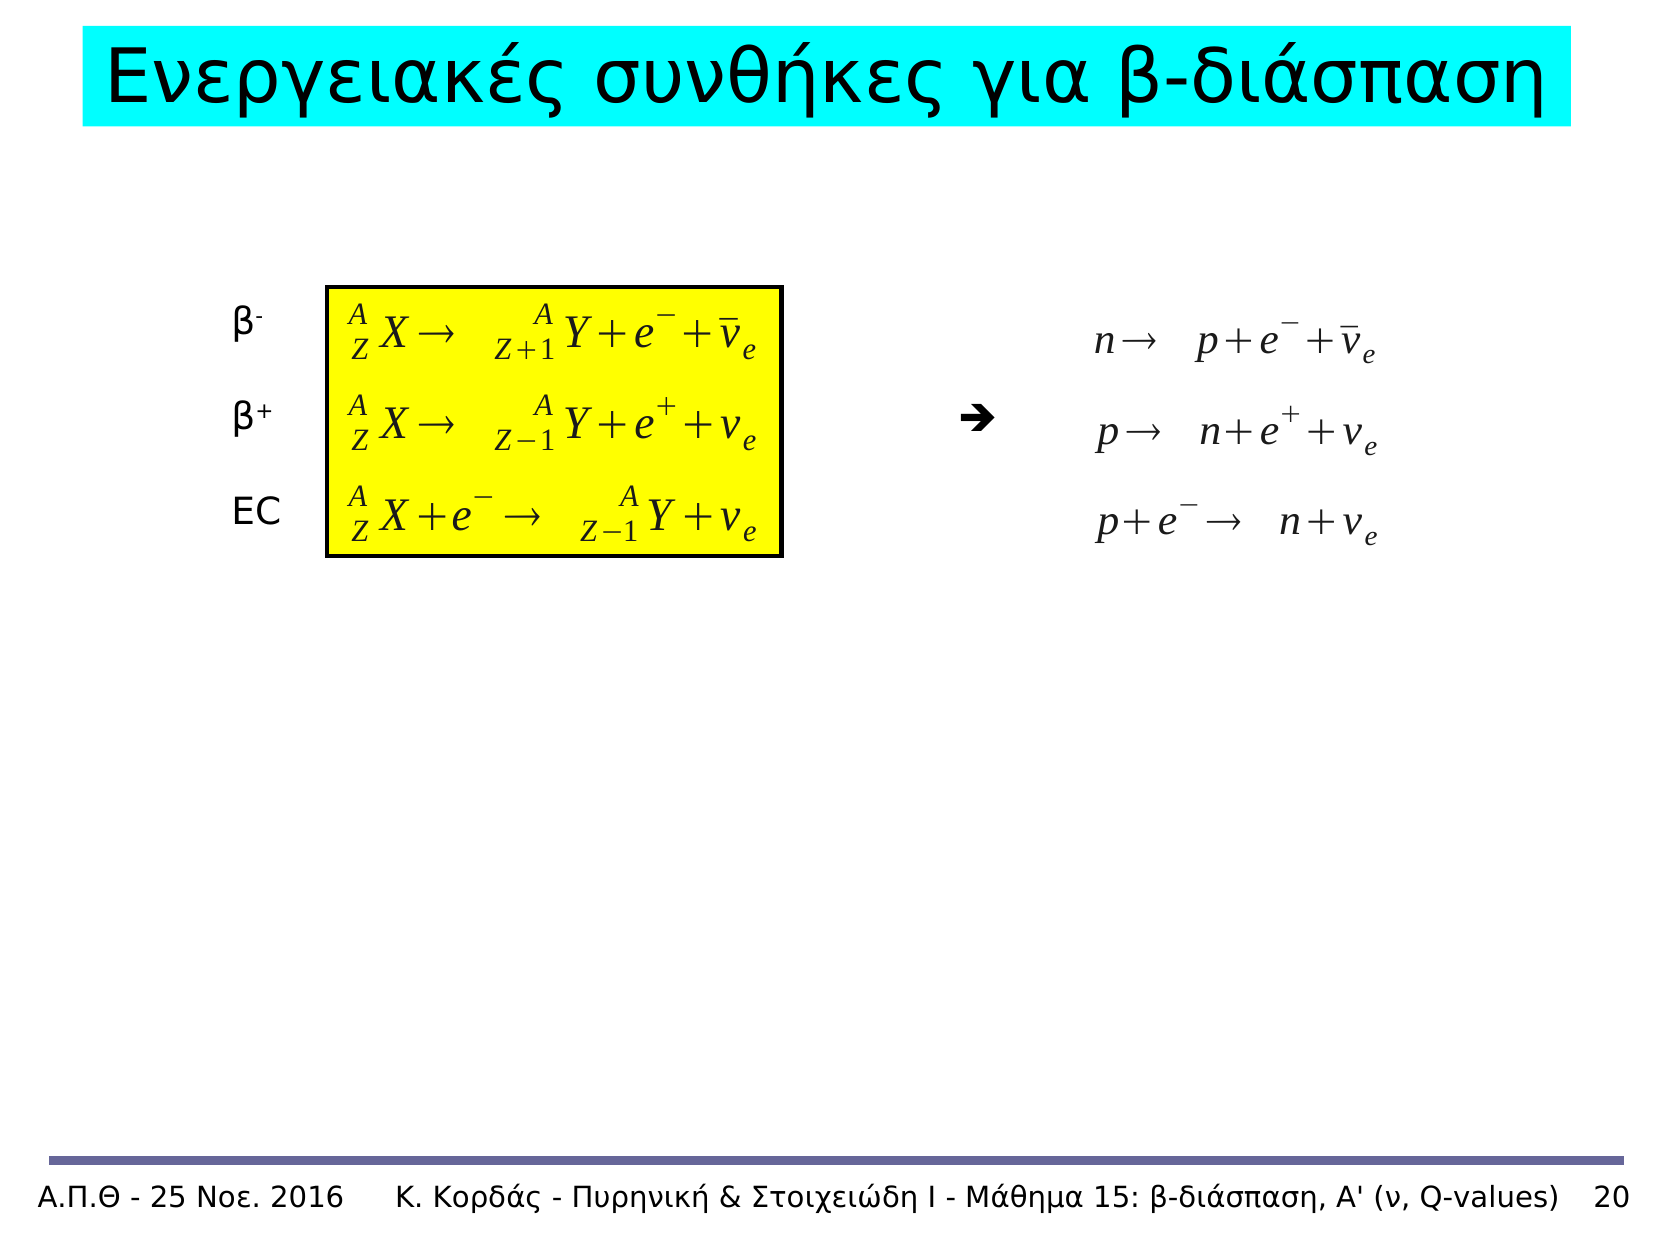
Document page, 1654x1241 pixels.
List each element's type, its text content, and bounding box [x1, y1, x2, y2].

chart [334, 389, 773, 458]
chart [334, 298, 773, 367]
chart [1082, 307, 1392, 371]
text_box β- β+ EC [216, 289, 325, 540]
text_box  [943, 386, 1039, 447]
chart [1080, 398, 1393, 462]
title Ενεργειακές συνθήκες για β-διάσπαση [82, 25, 1571, 127]
text_box [327, 287, 782, 556]
chart [1080, 489, 1394, 553]
chart [334, 480, 773, 550]
